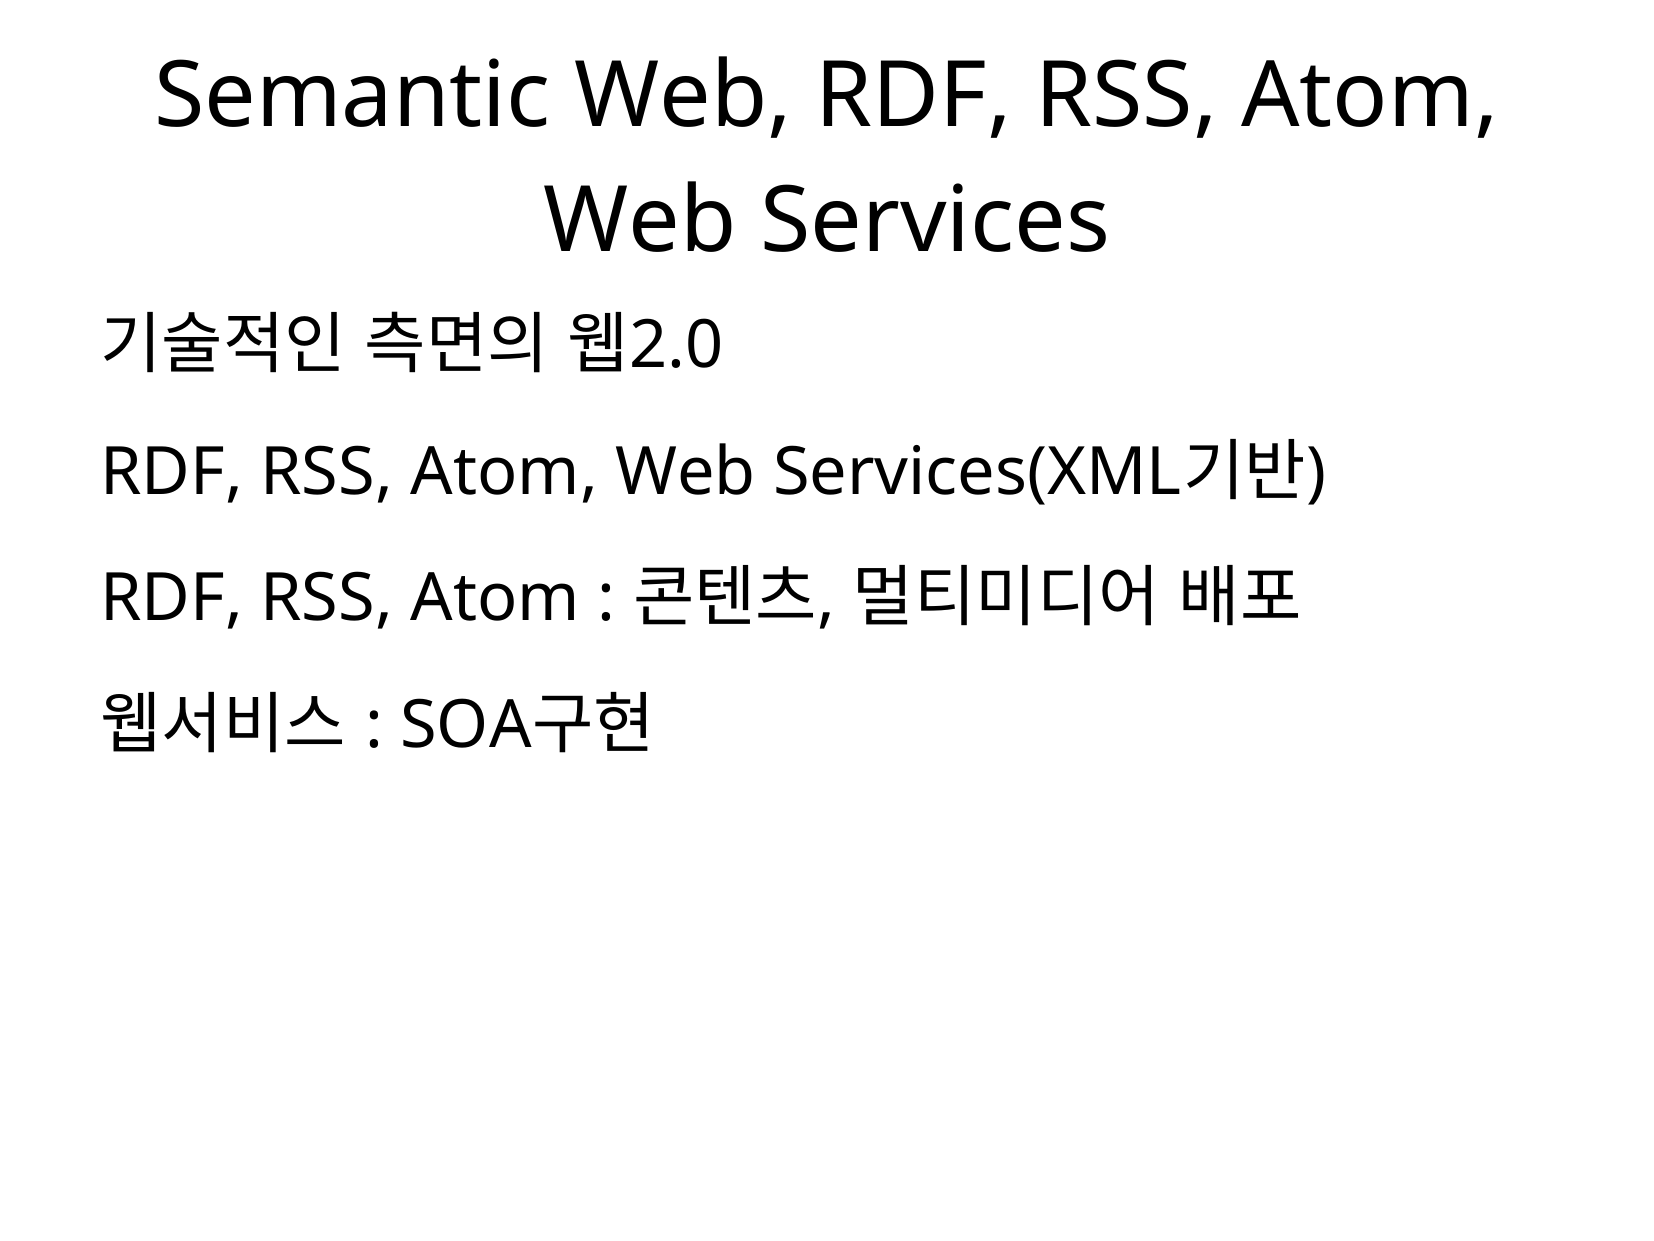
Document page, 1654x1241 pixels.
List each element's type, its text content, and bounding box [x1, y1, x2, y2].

title Semantic Web, RDF, RSS, Atom, Web Services [82, 47, 1571, 259]
list 기술적인 측면의 웹2.0 RDF, RSS, Atom, Web Services(XML기반) RDF, RSS, Atom : 콘텐츠, 멀티미디어 배포 웹서비스 : SOA구현 [82, 290, 1571, 1109]
